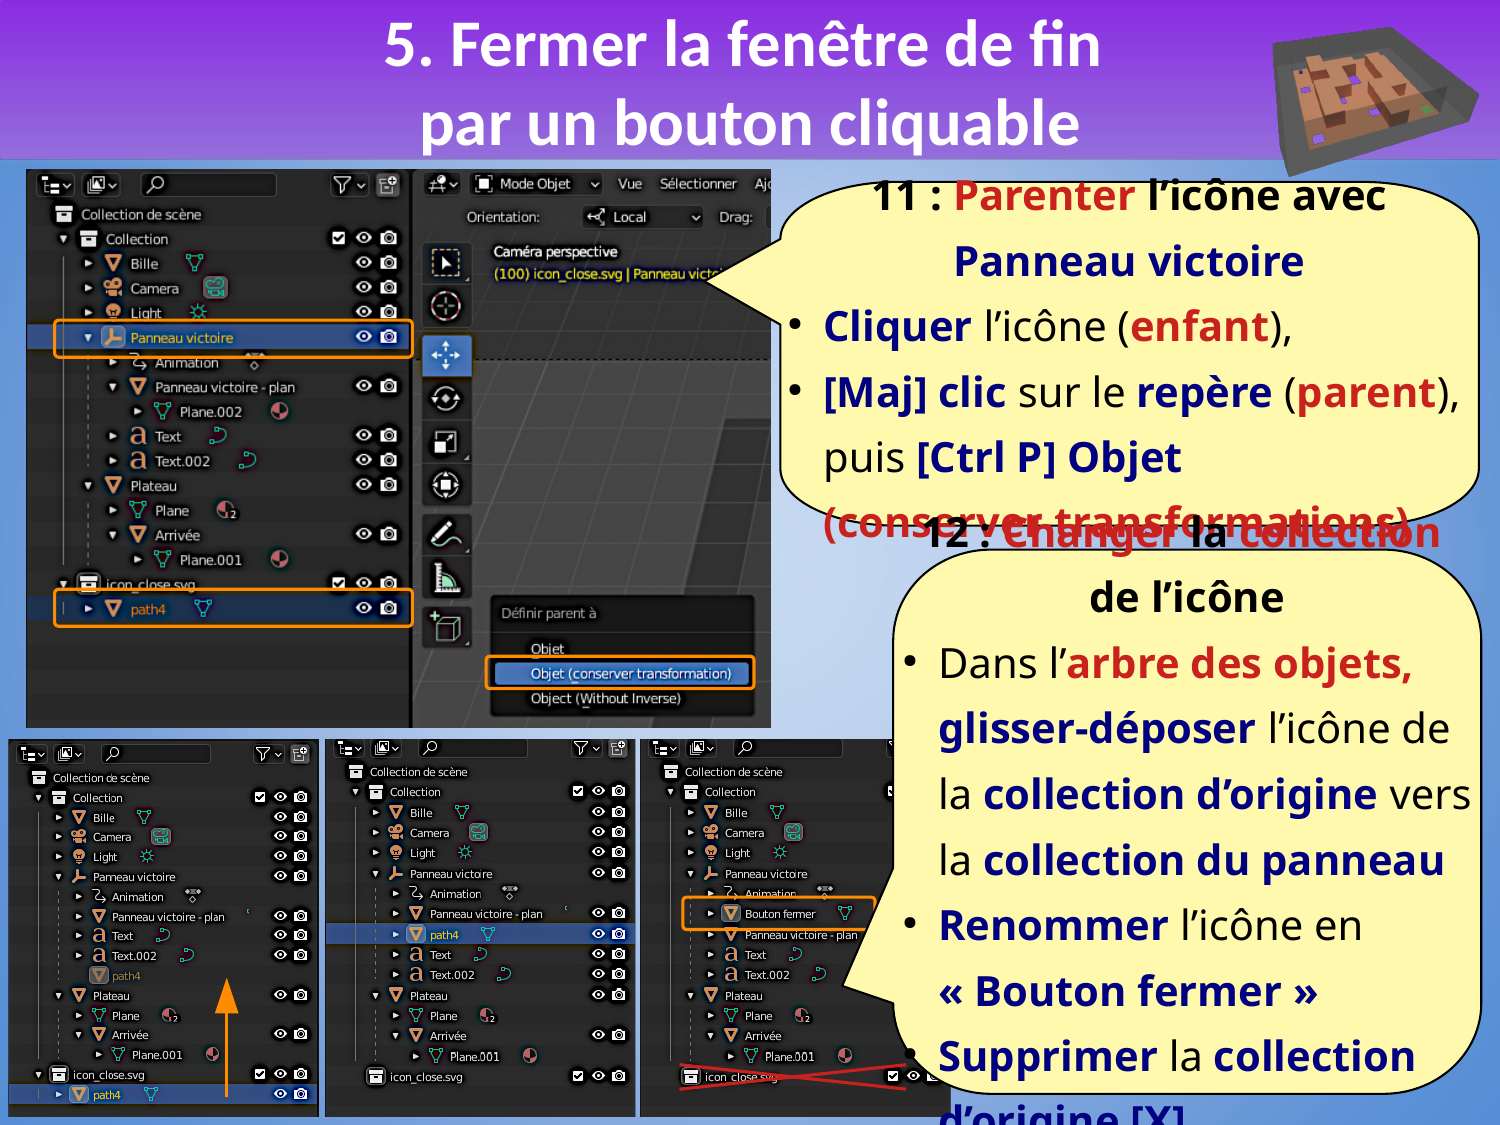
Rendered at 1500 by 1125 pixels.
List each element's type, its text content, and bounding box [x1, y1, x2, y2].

picture [979, 1118, 989, 1125]
picture [0, 27, 1500, 1125]
picture [946, 1118, 955, 1125]
text_box 11 : Parenter l’icône avec Panneau victoire Cliquer l’icône (enfant), [Maj] clic sur le repère (parent), puis [Ctrl P] Objet (conserver transformations) [704, 181, 1479, 526]
text_box 5. Fermer la fenêtre de fin par un bouton cliquable [0, 0, 1500, 159]
picture [1036, 1118, 1045, 1125]
picture [1103, 1117, 1112, 1122]
text_box 12 : Changer la collection de l’icône Dans l’arbre des objets, glisser-déposer l’icône de la collection d’origine vers la collection du panneau Renommer l’icône en « Bouton fermer » Supprimer la collection d’origine [X] [842, 549, 1482, 1094]
picture [1076, 1118, 1085, 1125]
